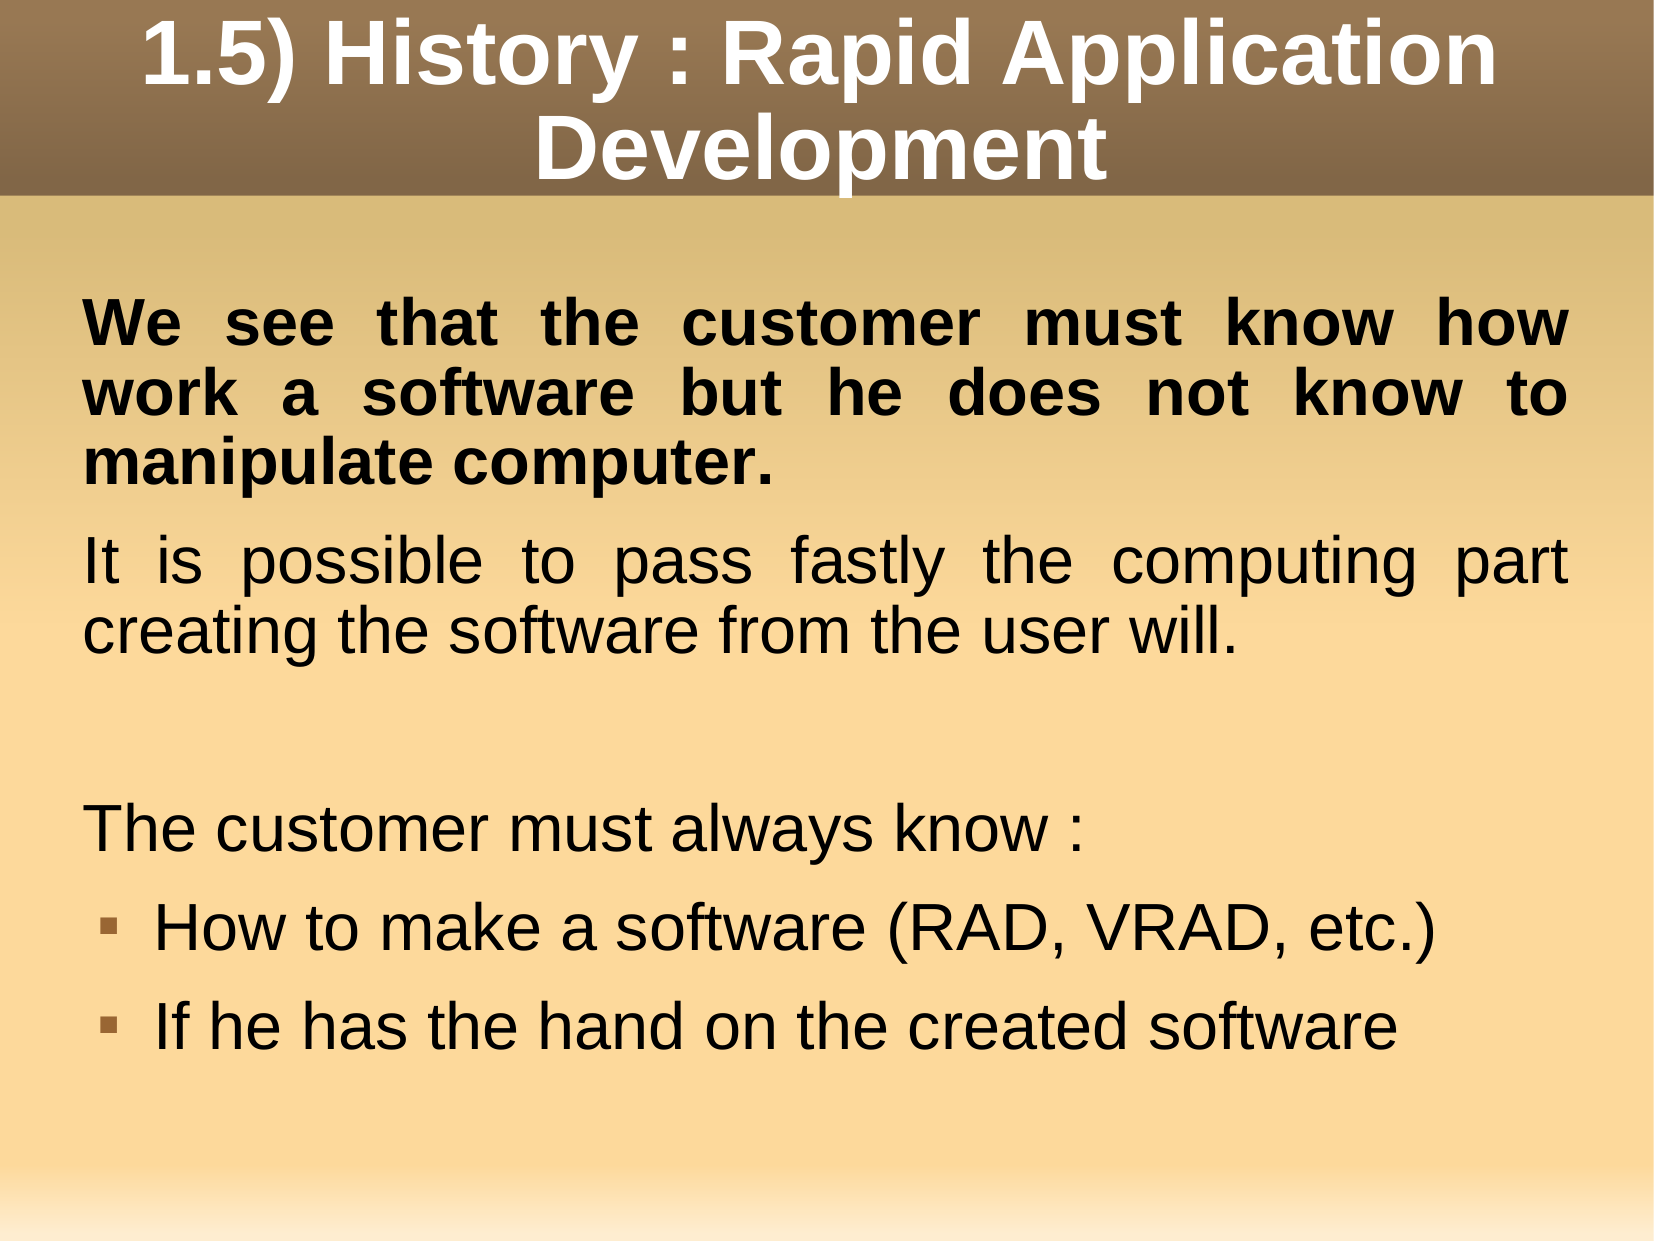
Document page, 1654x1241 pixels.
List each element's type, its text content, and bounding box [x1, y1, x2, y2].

list We see that the customer must know how work a software but he does not know to manipulate computer. It is possible to pass fastly the computing part creating the software from the user will. The customer must always know : How to make a software (RAD, VRAD, etc.) If he has the hand on the created software [82, 290, 1571, 1094]
title 1.5) History : Rapid Application Development [76, 4, 1565, 203]
picture [0, 0, 1654, 1241]
